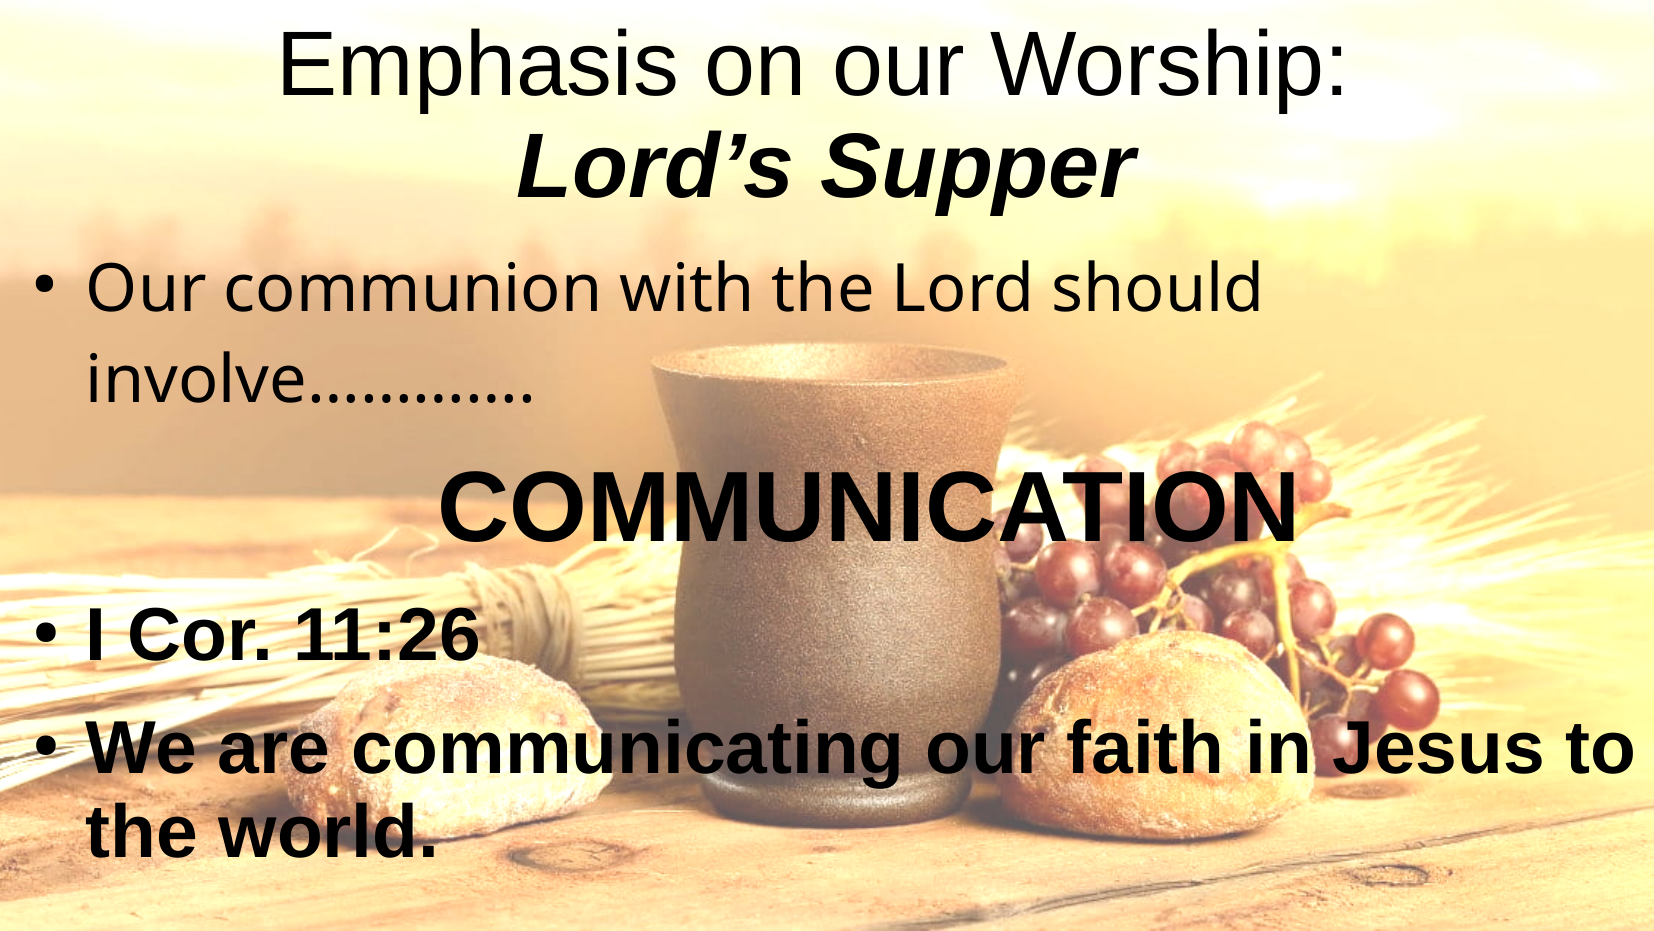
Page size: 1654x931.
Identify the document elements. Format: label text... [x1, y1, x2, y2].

title Emphasis on our Worship: Lord’s Supper [82, 12, 1571, 218]
list Our communion with the Lord should involve…………. COMMUNICATION I Cor. 11:26 We are communicating our faith in Jesus to the world. [15, 240, 1654, 916]
picture [0, 0, 1654, 931]
